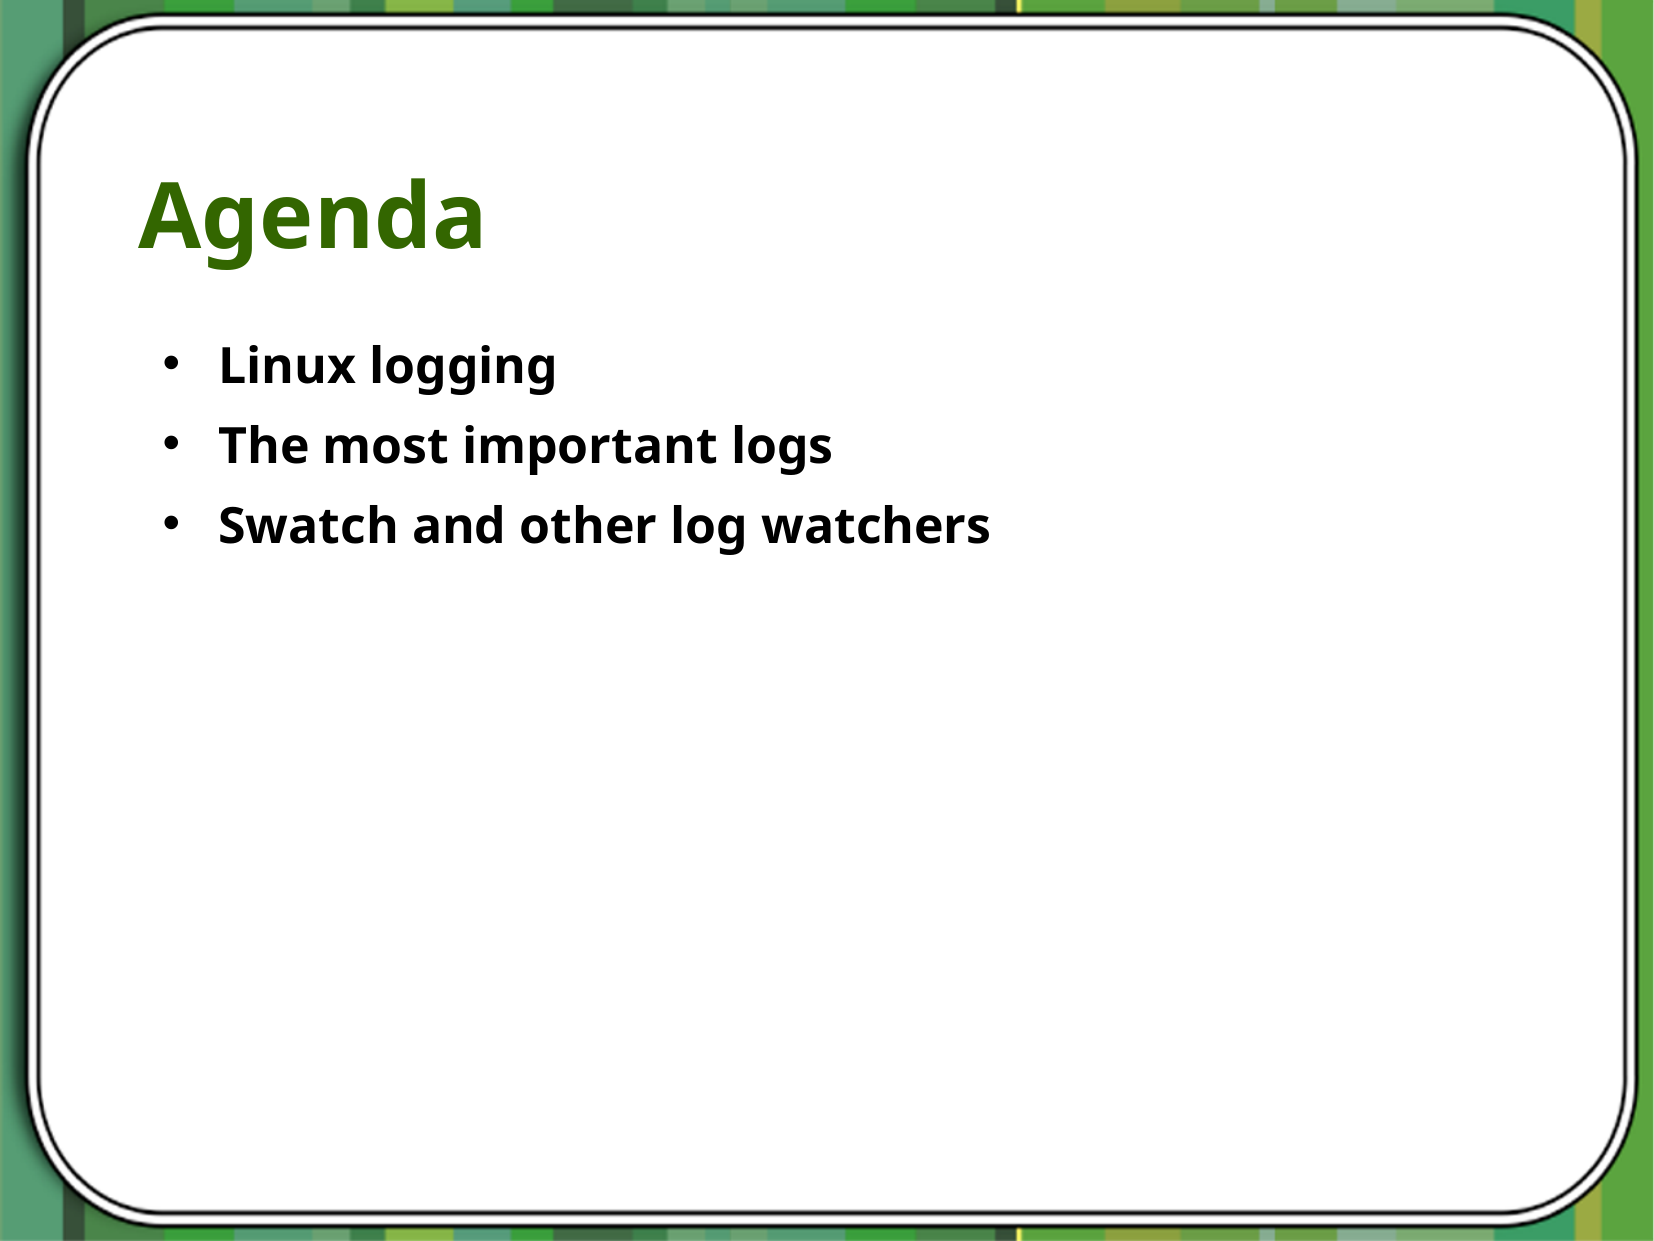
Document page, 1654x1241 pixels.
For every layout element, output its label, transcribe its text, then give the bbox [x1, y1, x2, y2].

list Linux logging The most important logs Swatch and other log watchers [147, 324, 1643, 1069]
title Agenda [124, 87, 1530, 340]
picture [0, 0, 1654, 1241]
